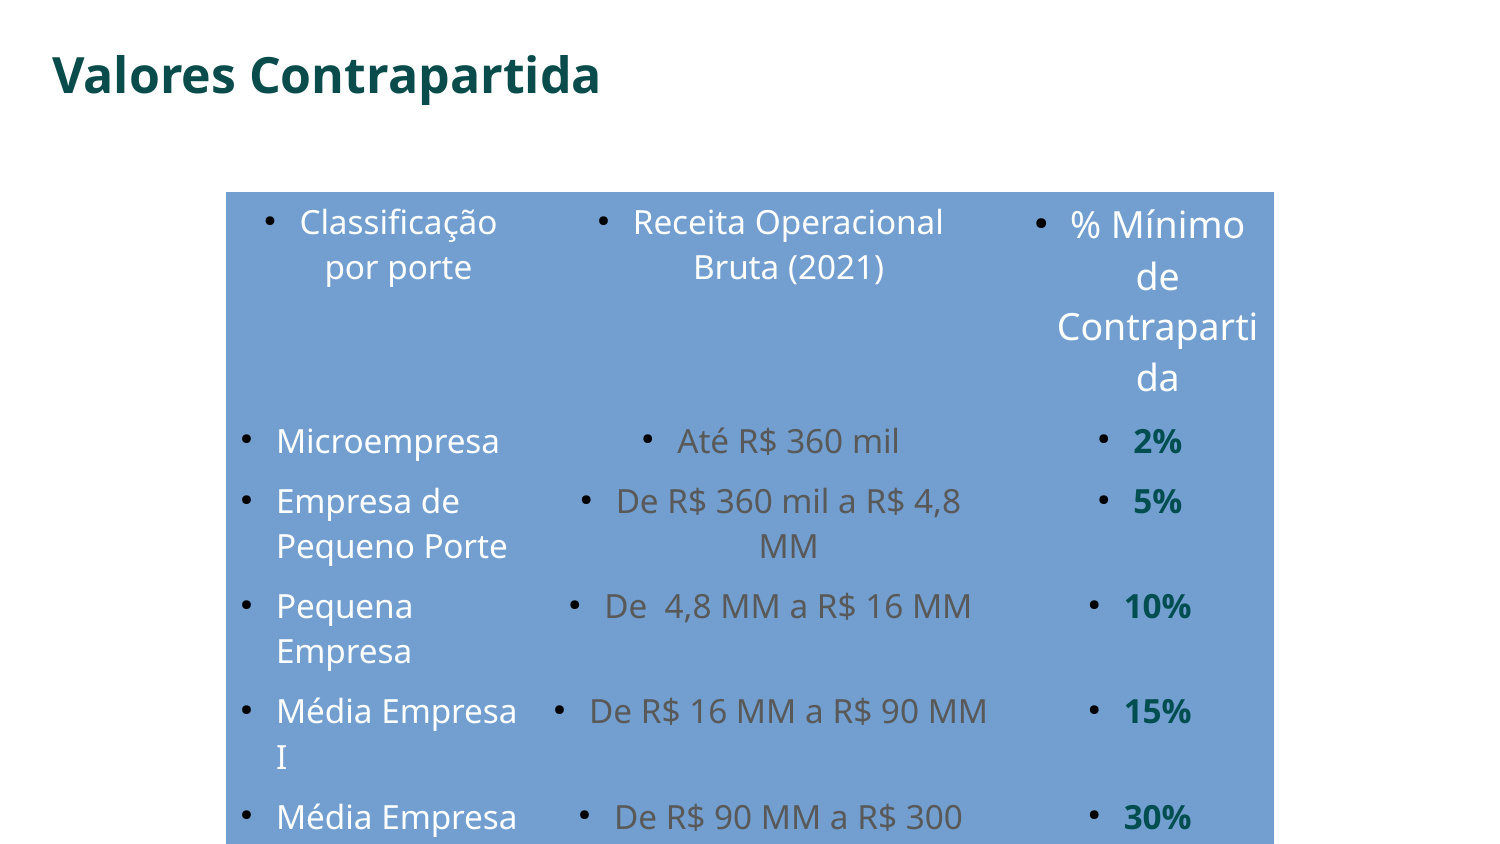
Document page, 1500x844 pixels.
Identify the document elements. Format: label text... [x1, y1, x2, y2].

table_cell Empresa de Pequeno Porte [226, 470, 536, 576]
table_cell De 4,8 MM a R$ 16 MM [536, 576, 1006, 681]
table_cell De R$ 360 mil a R$ 4,8 MM [536, 470, 1006, 576]
table_header Classificação por porte [226, 192, 536, 410]
text_box Valores Contrapartida [37, 12, 1454, 147]
table_cell 10% [1006, 576, 1274, 681]
table_cell Média Empresa II [226, 786, 536, 844]
table_header % Mínimo de Contrapartida [1006, 192, 1274, 410]
table_cell 2% [1006, 410, 1274, 470]
table_cell De R$ 90 MM a R$ 300 MM [536, 786, 1006, 844]
table_cell Pequena Empresa [226, 576, 536, 681]
table_cell 5% [1006, 470, 1274, 576]
table_cell 15% [1006, 681, 1274, 786]
table_cell Média Empresa I [226, 681, 536, 786]
table_cell Microempresa [226, 410, 536, 470]
table_cell Até R$ 360 mil [536, 410, 1006, 470]
table_cell De R$ 16 MM a R$ 90 MM [536, 681, 1006, 786]
table_header Receita Operacional Bruta (2021) [536, 192, 1006, 410]
table_cell 30% [1006, 786, 1274, 844]
